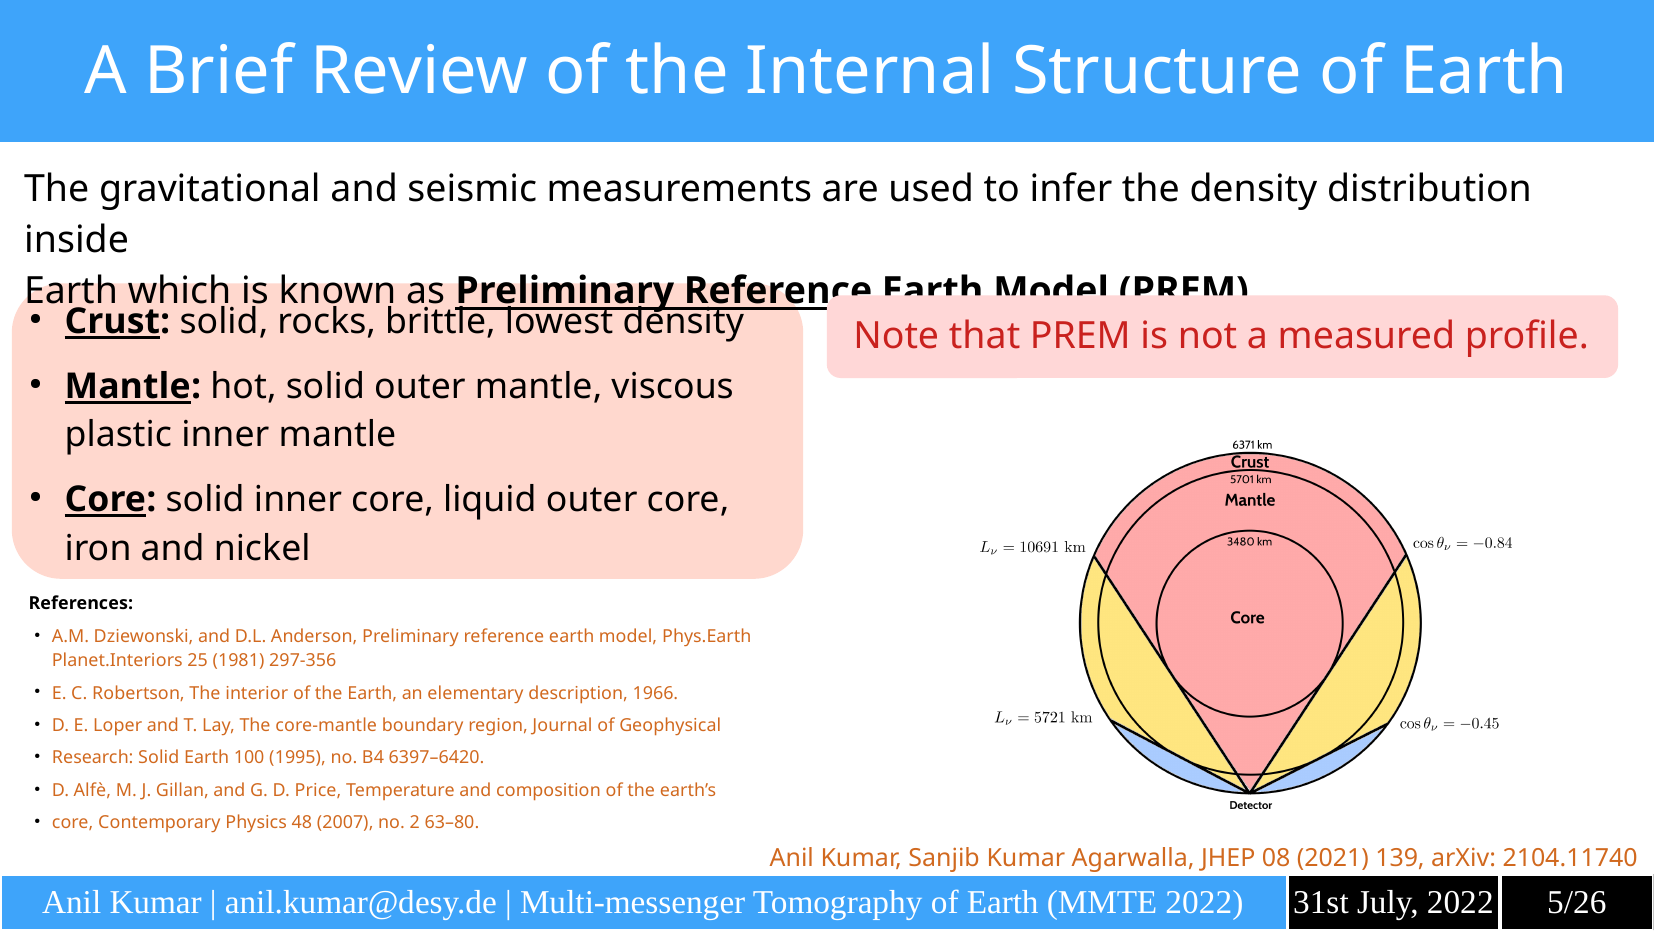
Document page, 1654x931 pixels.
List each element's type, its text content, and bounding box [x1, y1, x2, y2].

text_box [71, 283, 84, 295]
text_box [326, 285, 338, 295]
text_box [144, 283, 153, 295]
text_box [214, 285, 225, 295]
text_box [111, 283, 131, 295]
text_box [163, 285, 174, 295]
text_box [225, 283, 244, 295]
text_box [131, 283, 140, 295]
text_box [826, 295, 1619, 379]
text_box [153, 283, 160, 295]
text_box [752, 284, 770, 295]
text_box [715, 283, 734, 295]
text_box [597, 287, 604, 295]
text_box [421, 283, 437, 295]
text_box [139, 287, 144, 295]
text_box [572, 283, 580, 295]
text_box [549, 287, 556, 295]
text_box [390, 283, 421, 295]
text_box [432, 283, 458, 295]
text_box [379, 285, 390, 295]
text_box [174, 283, 183, 295]
text_box [645, 284, 657, 295]
text_box [700, 283, 714, 295]
text_box [284, 283, 293, 293]
text_box [304, 285, 315, 295]
text_box Note that PREM is not a measured profile. [838, 301, 1614, 367]
text_box [607, 283, 627, 295]
text_box [347, 283, 356, 295]
text_box [561, 287, 568, 295]
text_box [776, 289, 785, 295]
text_box [247, 283, 260, 295]
text_box [88, 283, 97, 295]
text_box [195, 283, 211, 295]
text_box [337, 283, 347, 295]
text_box [526, 283, 531, 295]
text_box [464, 283, 471, 289]
text_box [369, 283, 376, 295]
text_box [630, 283, 639, 295]
text_box [100, 285, 111, 295]
picture [980, 440, 1512, 810]
list Crust: solid, rocks, brittle, lowest density Mantle: hot, solid outer mantle, viscous plastic inner mantle Core: solid inner core, liquid outer core, iron and nickel [17, 295, 796, 579]
text_box [537, 283, 543, 295]
text_box The gravitational and seismic measurements are used to infer the density distribution inside Earth which is known as Preliminary Reference Earth Model (PREM). [9, 154, 1643, 269]
text_box [255, 283, 281, 295]
text_box [11, 310, 17, 552]
text_box [658, 283, 667, 295]
text_box [355, 287, 360, 295]
list References: A.M. Dziewonski, and D.L. Anderson, Preliminary reference earth model, Phys.Earth Planet.Interiors 25 (1981) 297-356 E. C. Robertson, The interior of the Earth, an elementary description, 1966. D. E. Loper and T. Lay, The core-mantle boundary region, Journal of Geophysical Research: Solid Earth 100 (1995), no. B4 6397–6420. D. Alfè, M. J. Gillan, and G. D. Price, Temperature and composition of the earth’s core, Contemporary Physics 48 (2007), no. 2 63–80. [28, 590, 807, 839]
text_box [289, 283, 301, 295]
text_box [586, 283, 591, 295]
text_box [59, 283, 68, 295]
title A Brief Review of the Internal Structure of Earth [0, 0, 1654, 142]
text_box [739, 283, 751, 295]
text_box [464, 283, 481, 295]
text_box [315, 283, 328, 295]
text_box [186, 283, 197, 295]
text_box [487, 283, 501, 295]
text_box [360, 283, 369, 295]
text_box [669, 283, 686, 295]
text_box [796, 310, 804, 556]
text_box Anil Kumar, Sanjib Kumar Agarwalla, JHEP 08 (2021) 139, arXiv: 2104.11740 [35, 832, 1654, 881]
text_box [31, 285, 59, 295]
text_box [502, 283, 520, 295]
